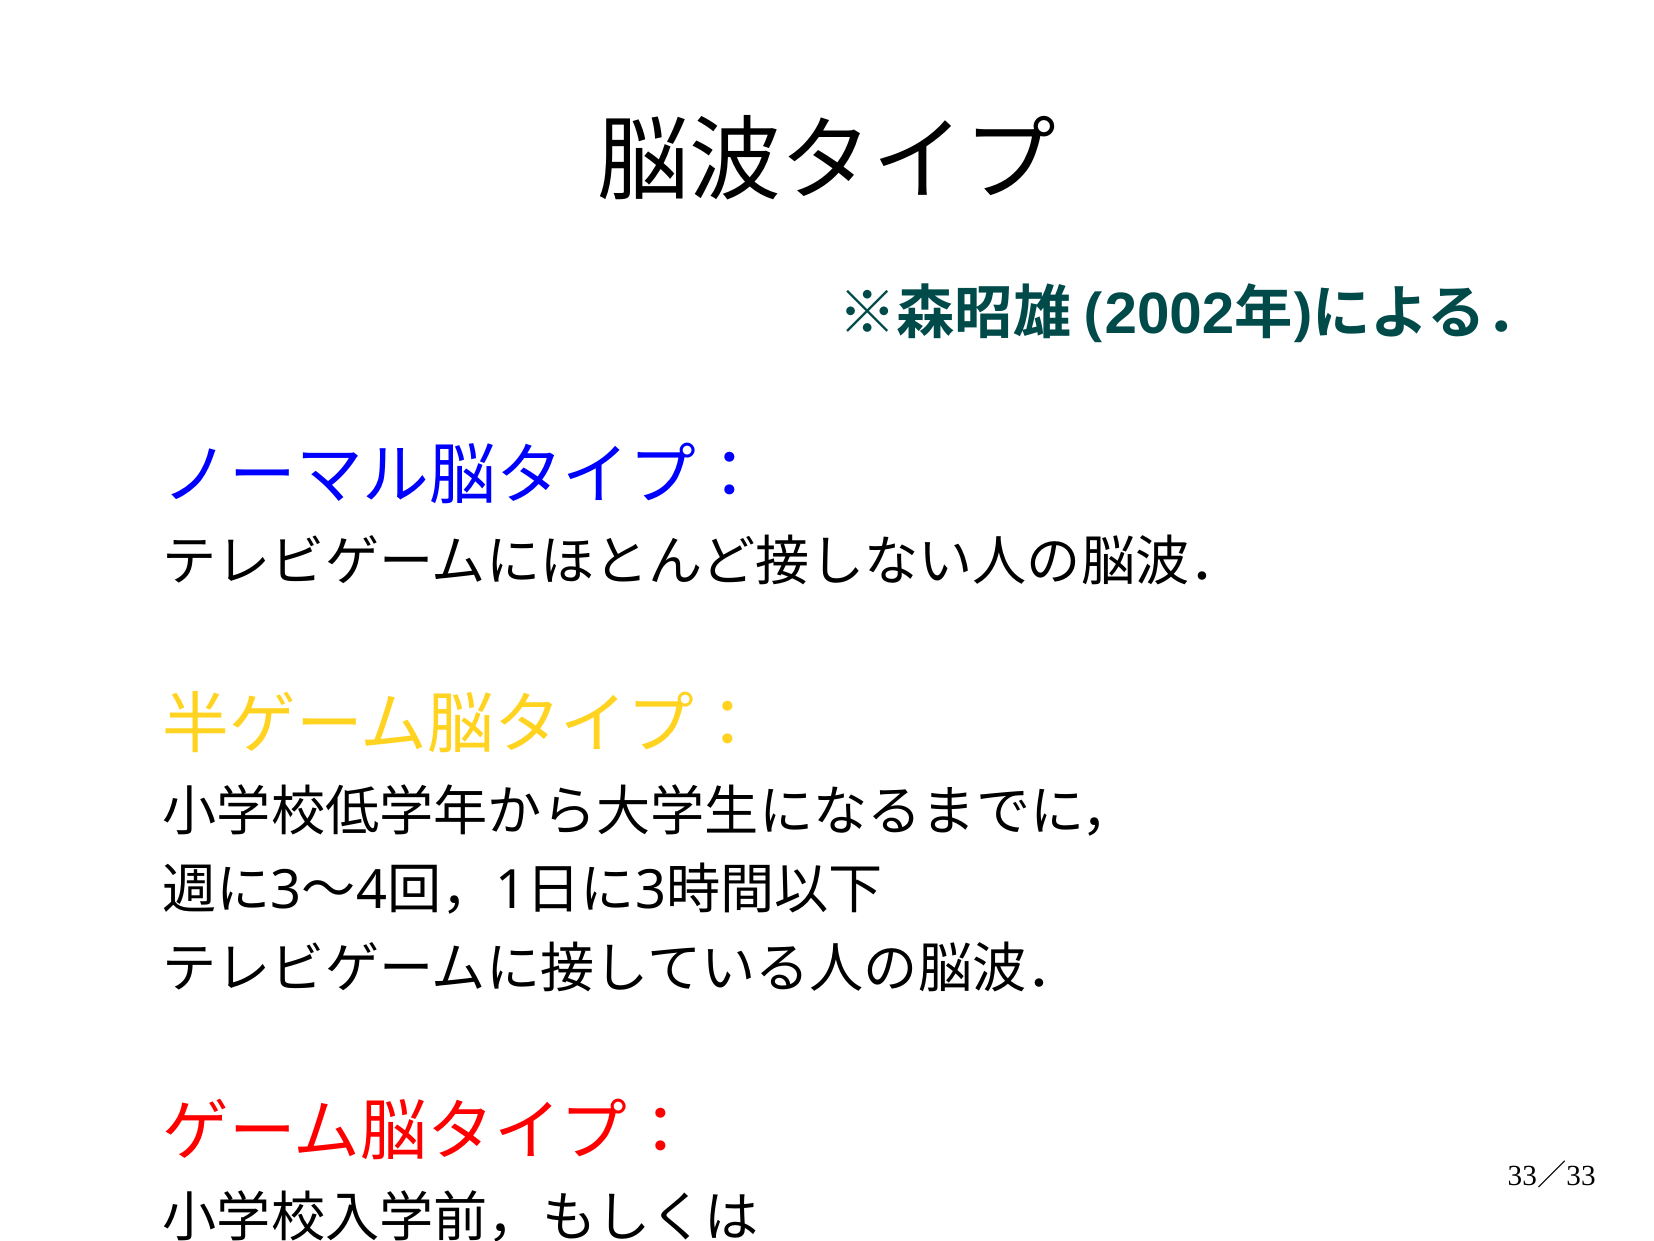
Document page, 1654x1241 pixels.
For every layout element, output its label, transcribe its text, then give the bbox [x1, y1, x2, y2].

text_box ノーマル脳タイプ： テレビゲームにほとんど接しない人の脳波． 半ゲーム脳タイプ： 小学校低学年から大学生になるまでに， 週に3～4回，1日に3時間以下 テレビゲームに接している人の脳波． ゲーム脳タイプ： 小学校入学前，もしくは 小学校低学年から大学生になるまでに， 週に3～4回，1日に2～7時間 テレビゲームに接している人の脳波． [147, 265, 1595, 1133]
title 脳波タイプ [82, 49, 1571, 257]
text_box ※森昭雄 (2002年)による． [767, 265, 1565, 331]
